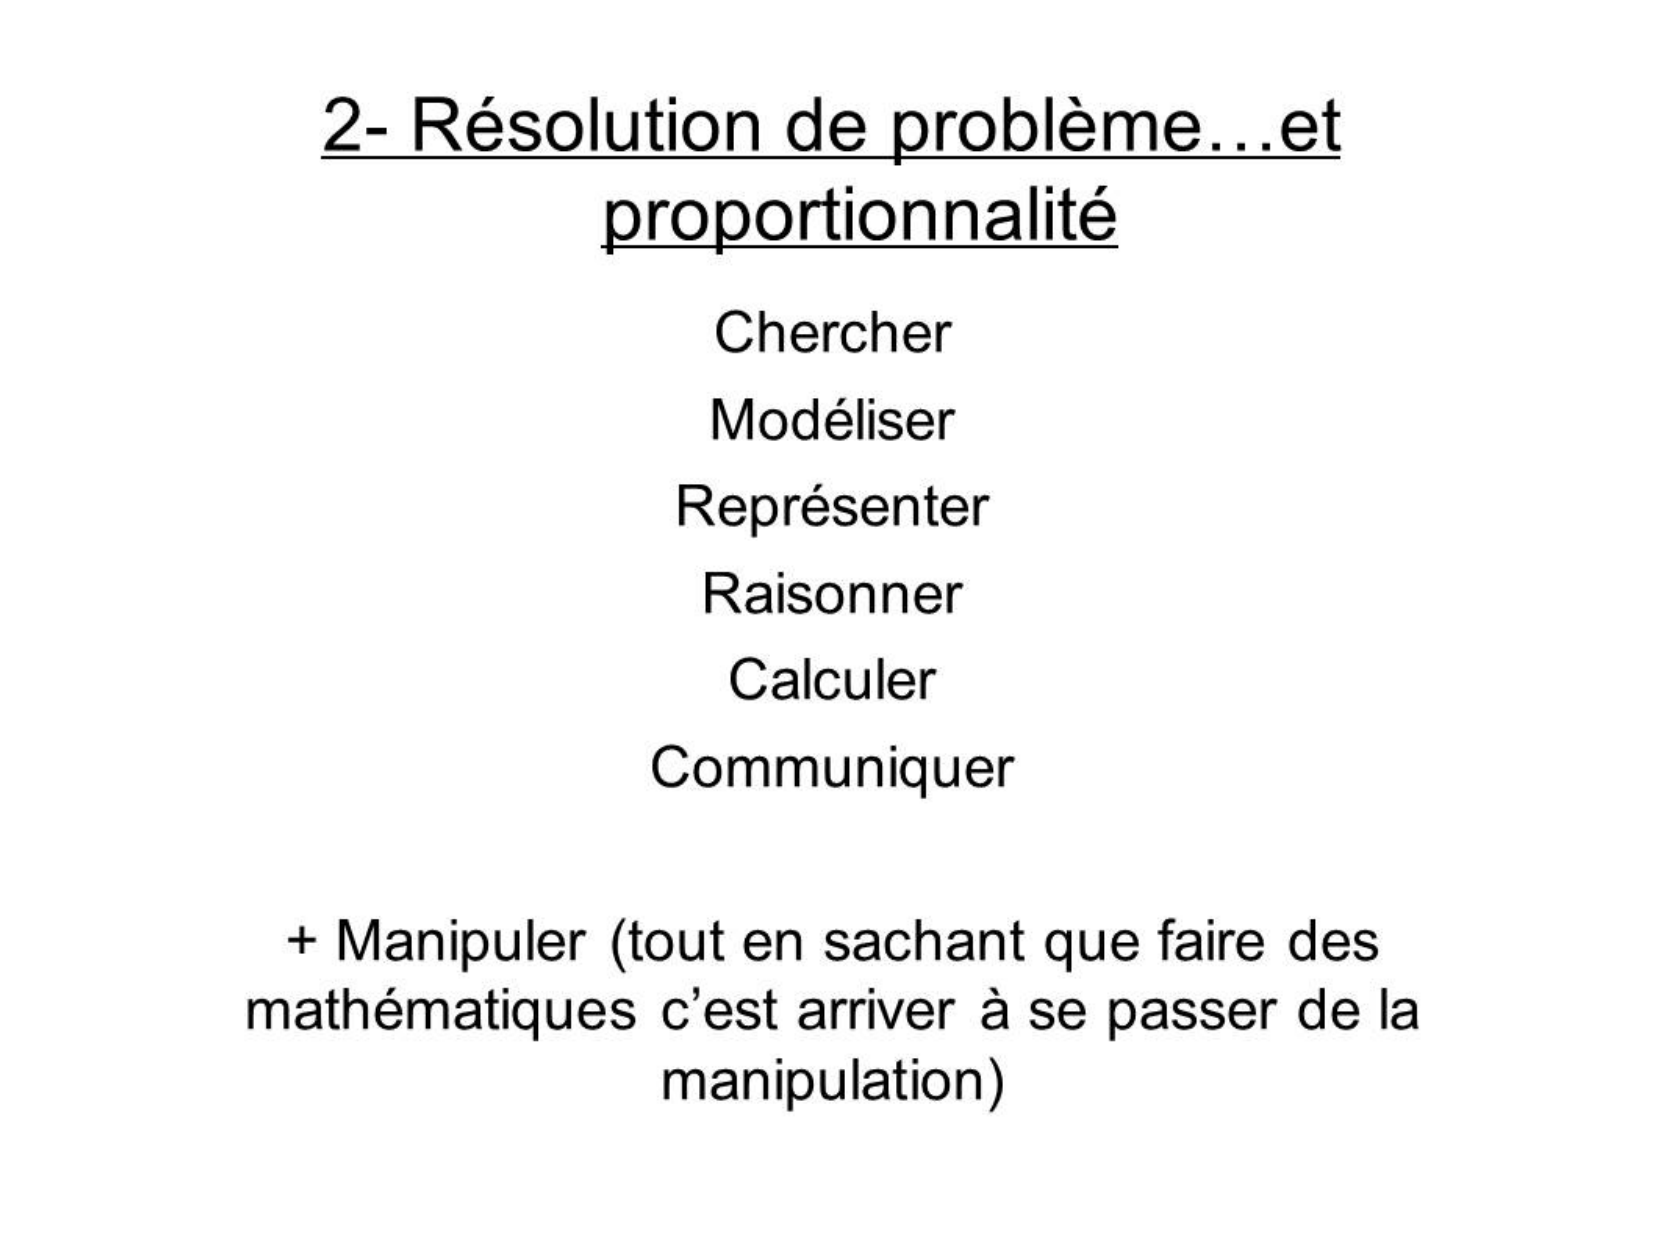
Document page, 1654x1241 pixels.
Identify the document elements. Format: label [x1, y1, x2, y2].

picture [82, 3, 1583, 1129]
